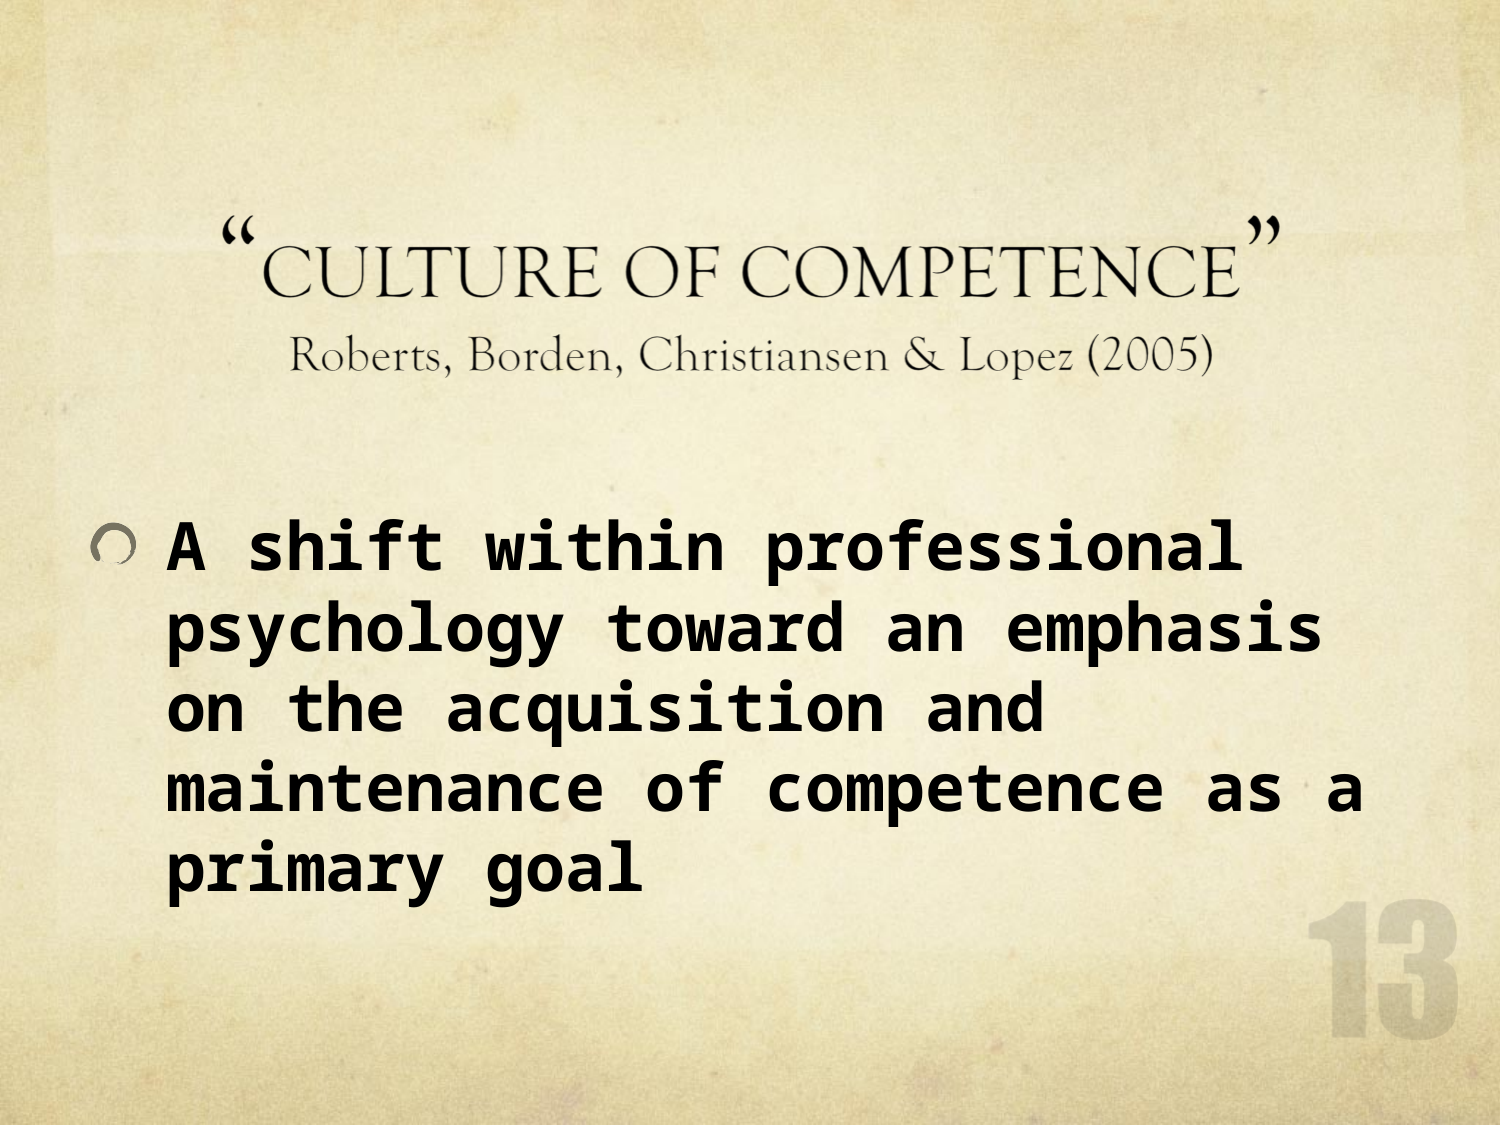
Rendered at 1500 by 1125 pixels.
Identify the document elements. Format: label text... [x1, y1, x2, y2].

text_box [75, 153, 1426, 374]
picture [0, 0, 1500, 1125]
list A shift within professional psychology toward an emphasis on the acquisition and maintenance of competence as a primary goal [75, 374, 1426, 1033]
